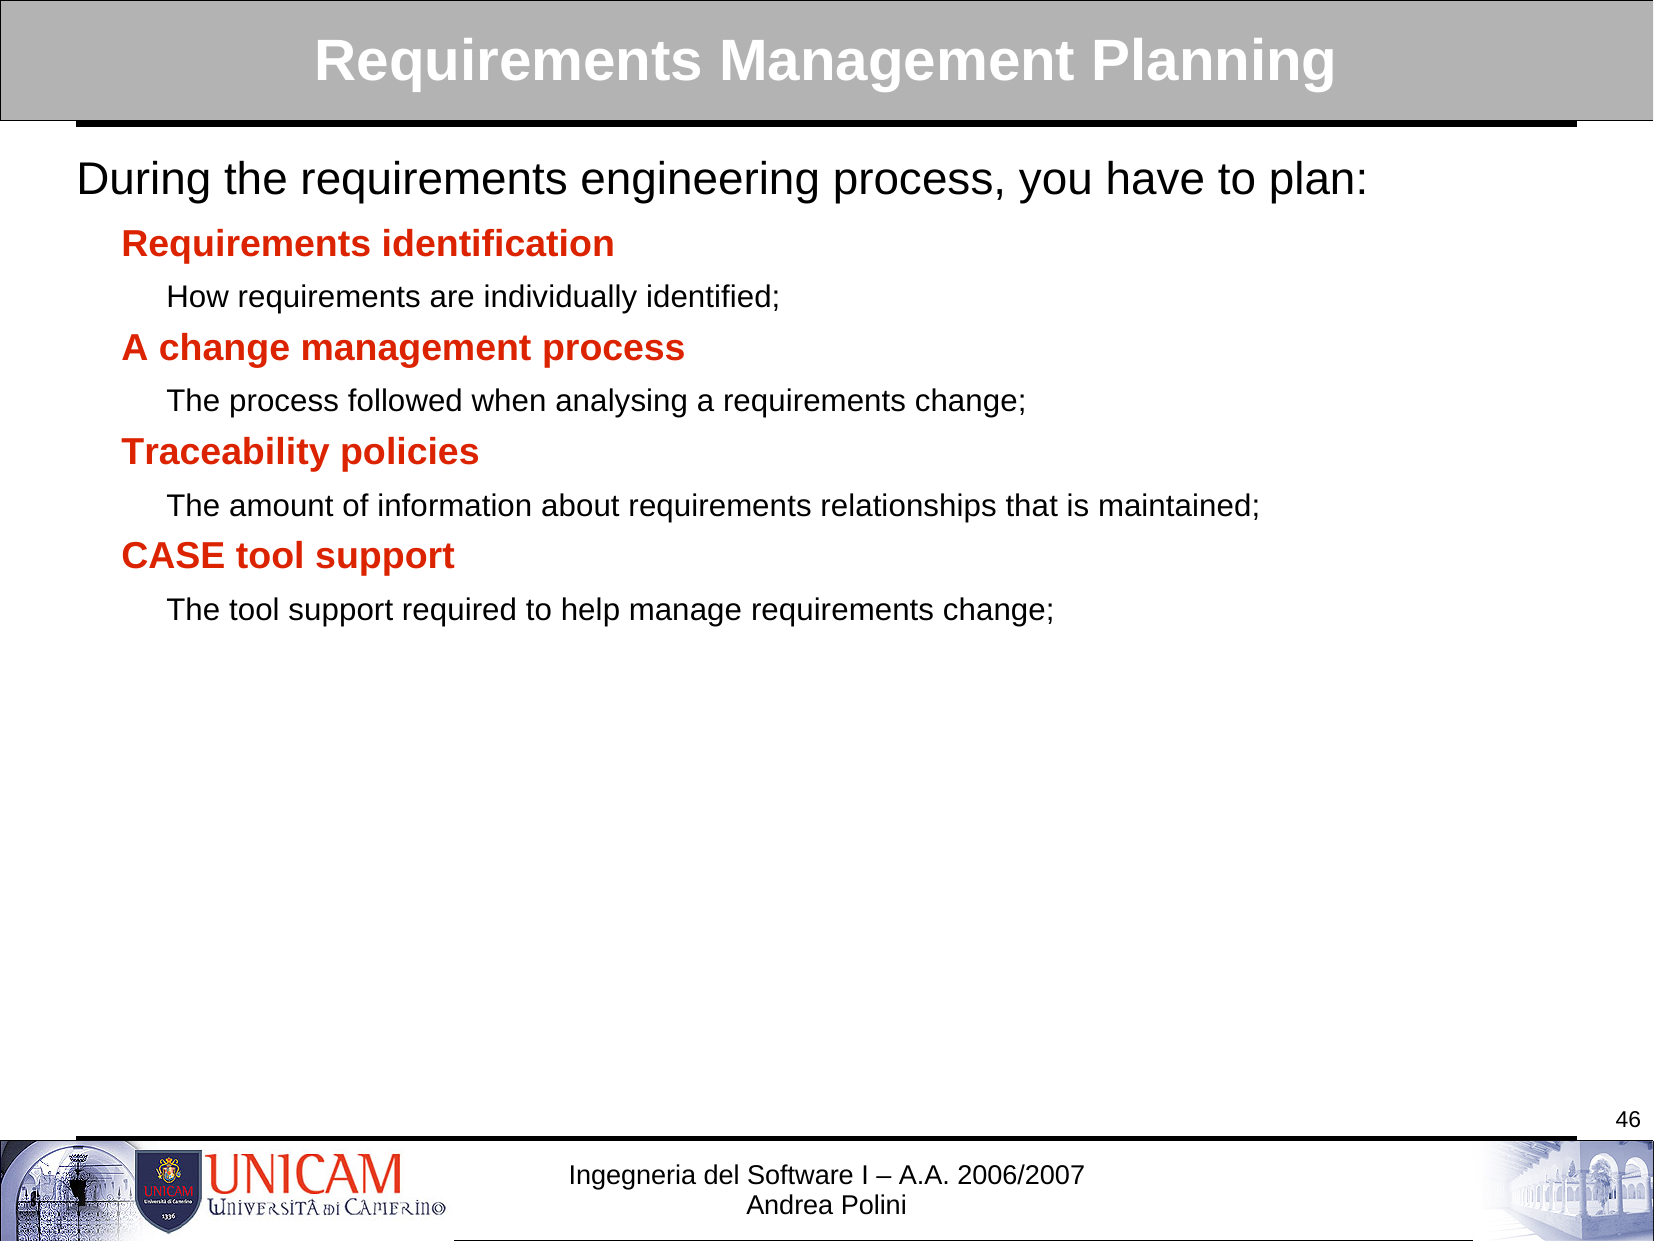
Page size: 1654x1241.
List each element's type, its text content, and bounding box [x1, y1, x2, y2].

list During the requirements engineering process, you have to plan: Requirements identification How requirements are individually identified; A change management process The process followed when analysing a requirements change; Traceability policies The amount of information about requirements relationships that is maintained; CASE tool support The tool support required to help manage requirements change; [76, 152, 1577, 762]
picture [1473, 1141, 1654, 1241]
title Requirements Management Planning [0, 0, 1653, 121]
picture [0, 1141, 454, 1241]
